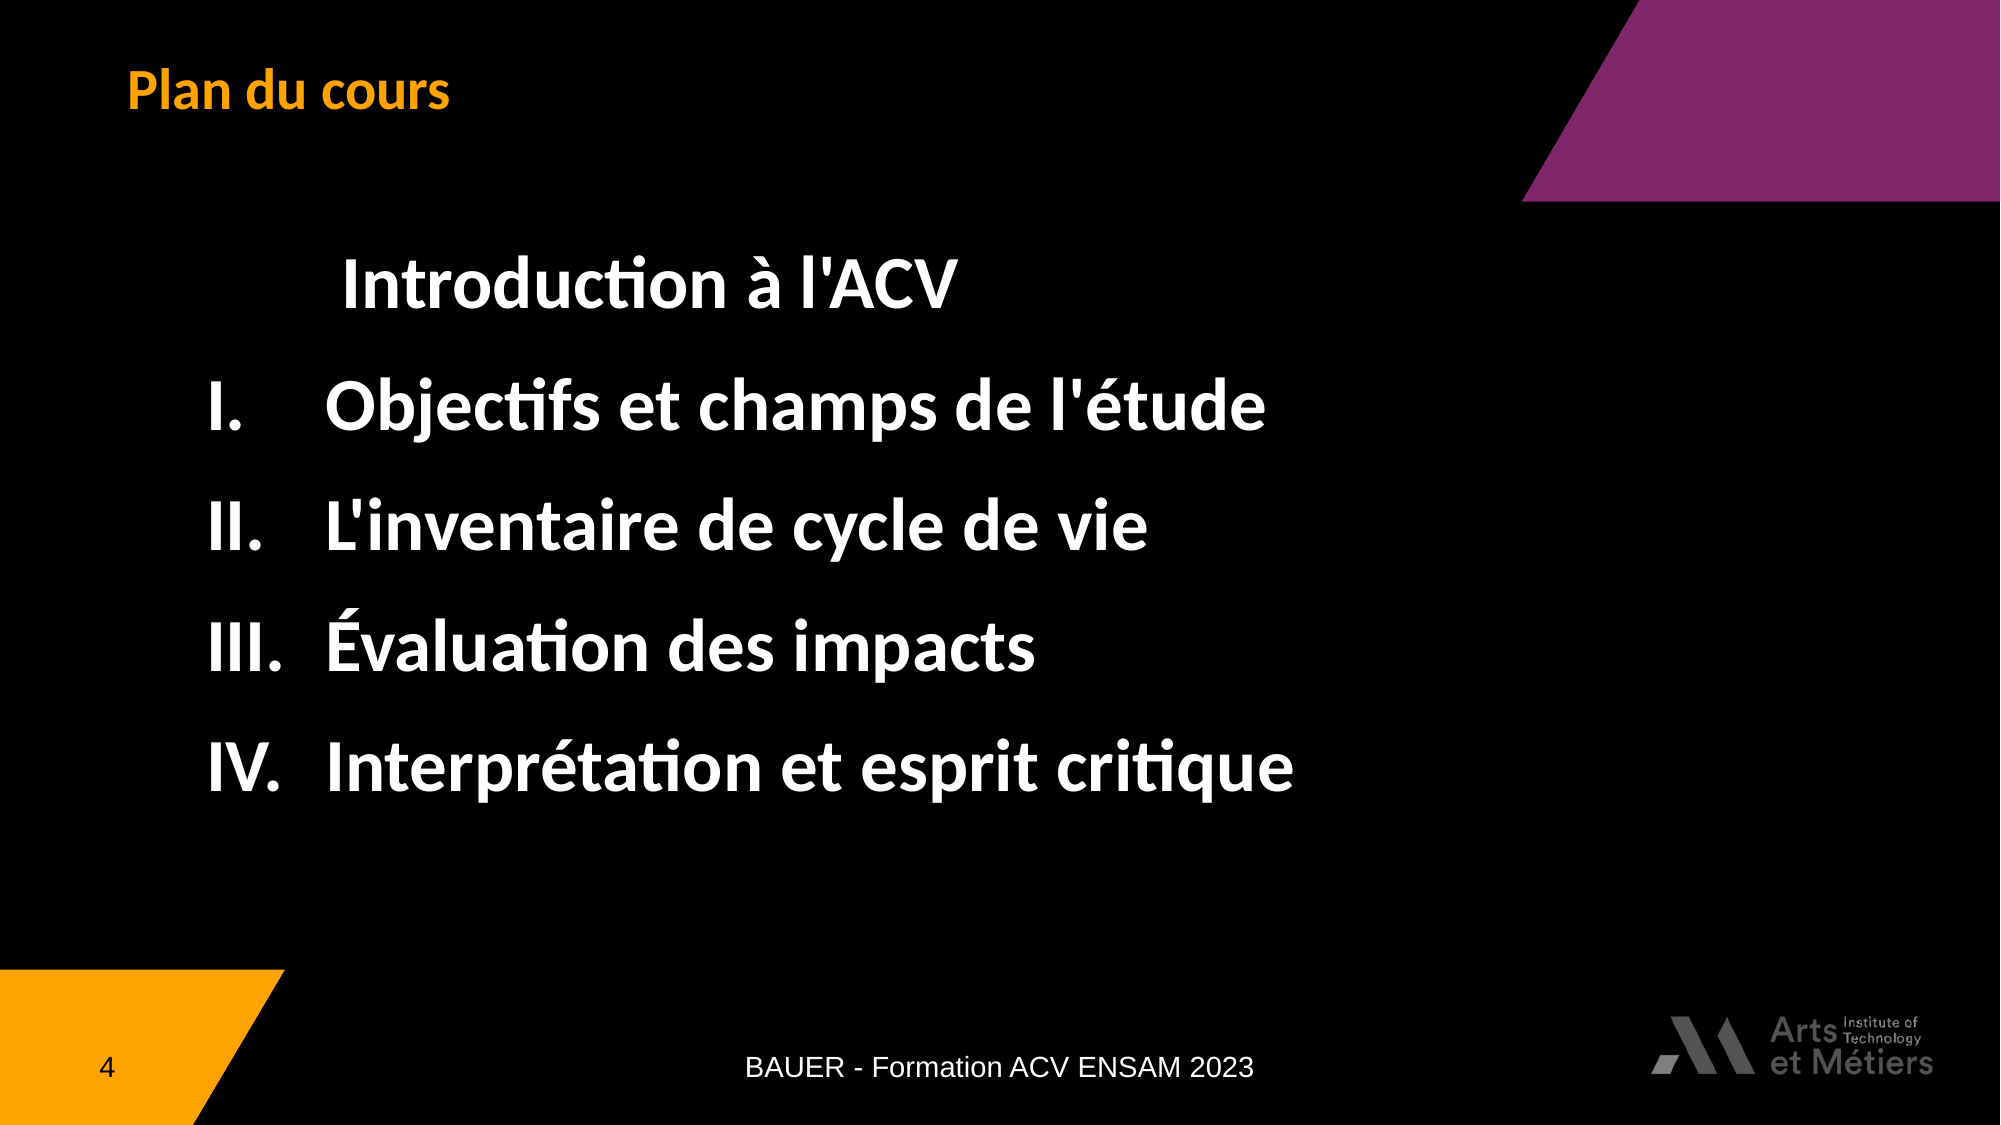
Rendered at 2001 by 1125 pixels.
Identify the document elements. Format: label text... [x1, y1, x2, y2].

list Introduction à l'ACV Objectifs et champs de l'étude L'inventaire de cycle de vie Évaluation des impacts Interprétation et esprit critique [190, 236, 1949, 1019]
title Plan du cours [112, 51, 1252, 166]
picture [1631, 997, 1952, 1093]
